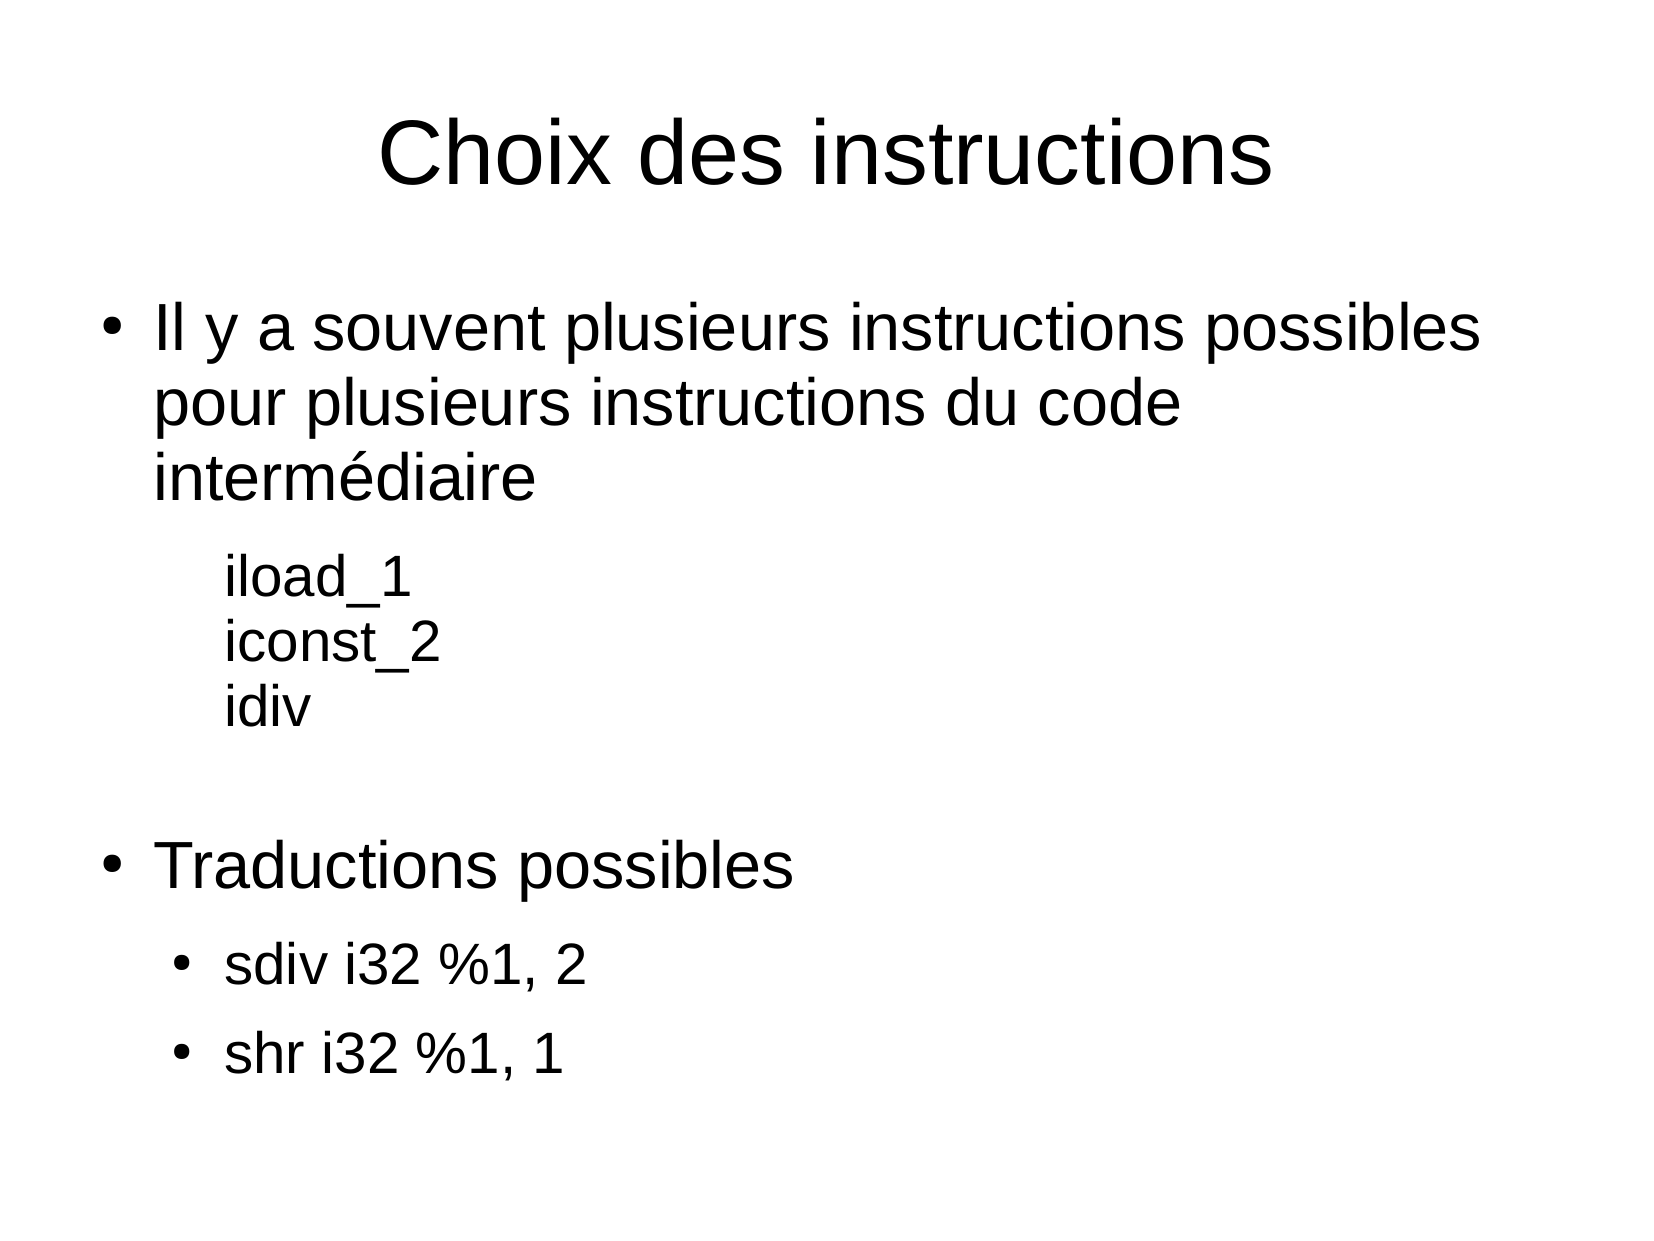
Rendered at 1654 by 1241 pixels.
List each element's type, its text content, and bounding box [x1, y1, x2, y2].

list Il y a souvent plusieurs instructions possibles pour plusieurs instructions du code intermédiaire iload_1 iconst_2 idiv Traductions possibles sdiv i32 %1, 2 shr i32 %1, 1 [82, 290, 1571, 1094]
title Choix des instructions [82, 56, 1571, 250]
